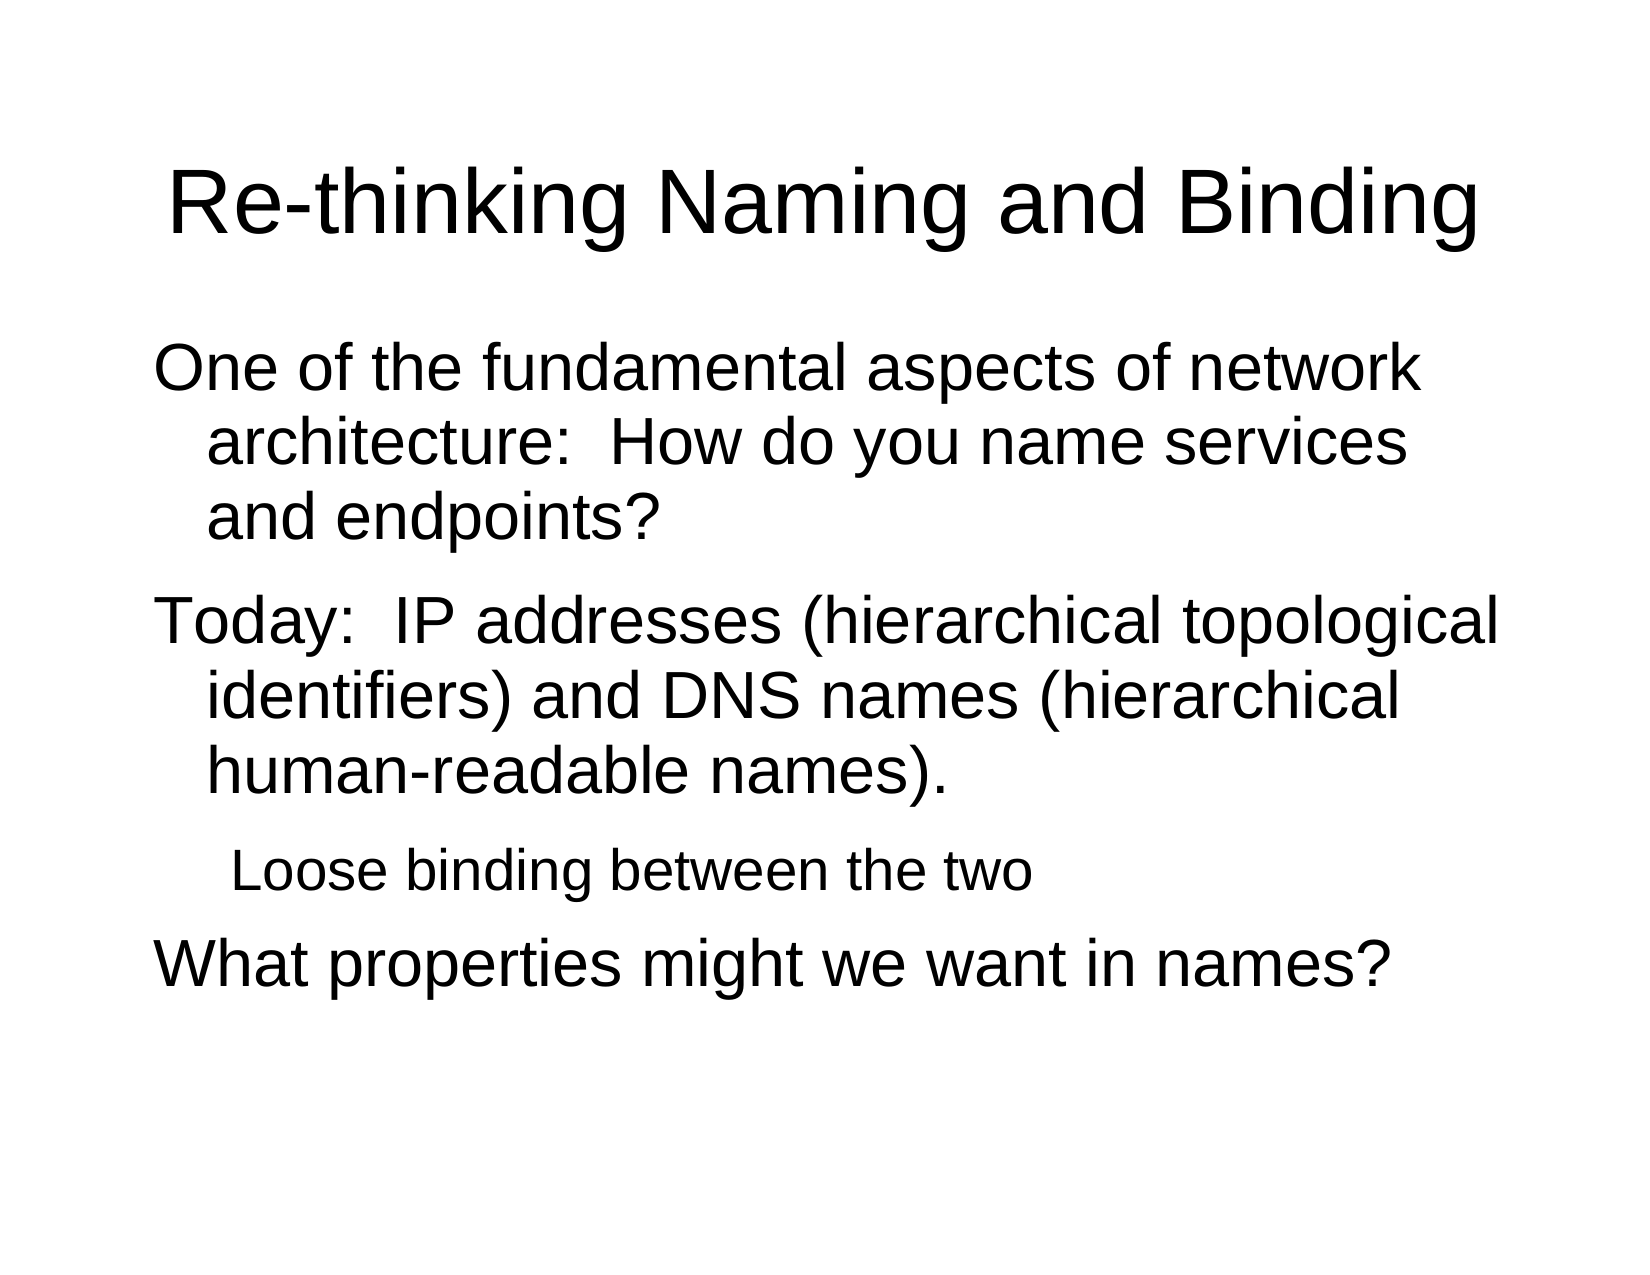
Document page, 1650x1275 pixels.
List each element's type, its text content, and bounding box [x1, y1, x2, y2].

title Re-thinking Naming and Binding [135, 112, 1515, 291]
list One of the fundamental aspects of network architecture: How do you name services and endpoints? Today: IP addresses (hierarchical topological identifiers) and DNS names (hierarchical human-readable names). Loose binding between the two What properties might we want in names? [135, 329, 1515, 1079]
